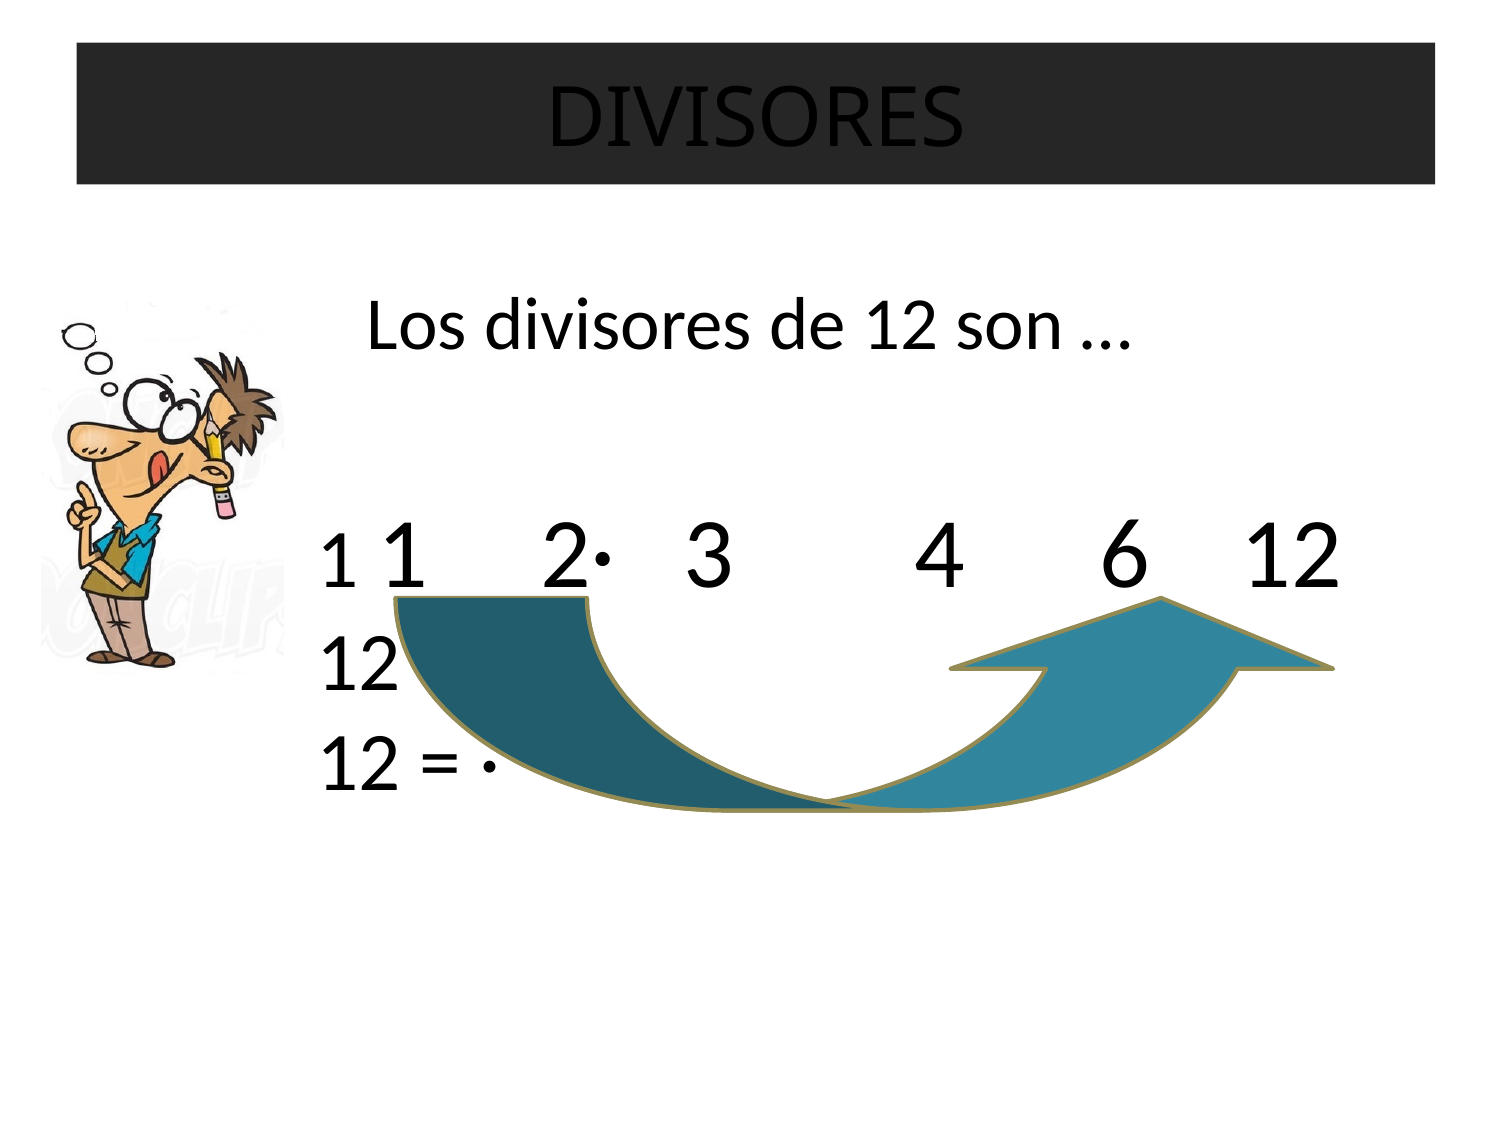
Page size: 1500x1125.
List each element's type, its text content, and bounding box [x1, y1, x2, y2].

text_box [395, 597, 1334, 811]
text_box 1 1 2· 3 4 6 12 12 = · 12 = · [301, 479, 1376, 823]
picture [41, 302, 284, 676]
text_box Los divisores de 12 son … [100, 267, 1400, 409]
text_box DIVISORES [76, 42, 1436, 185]
